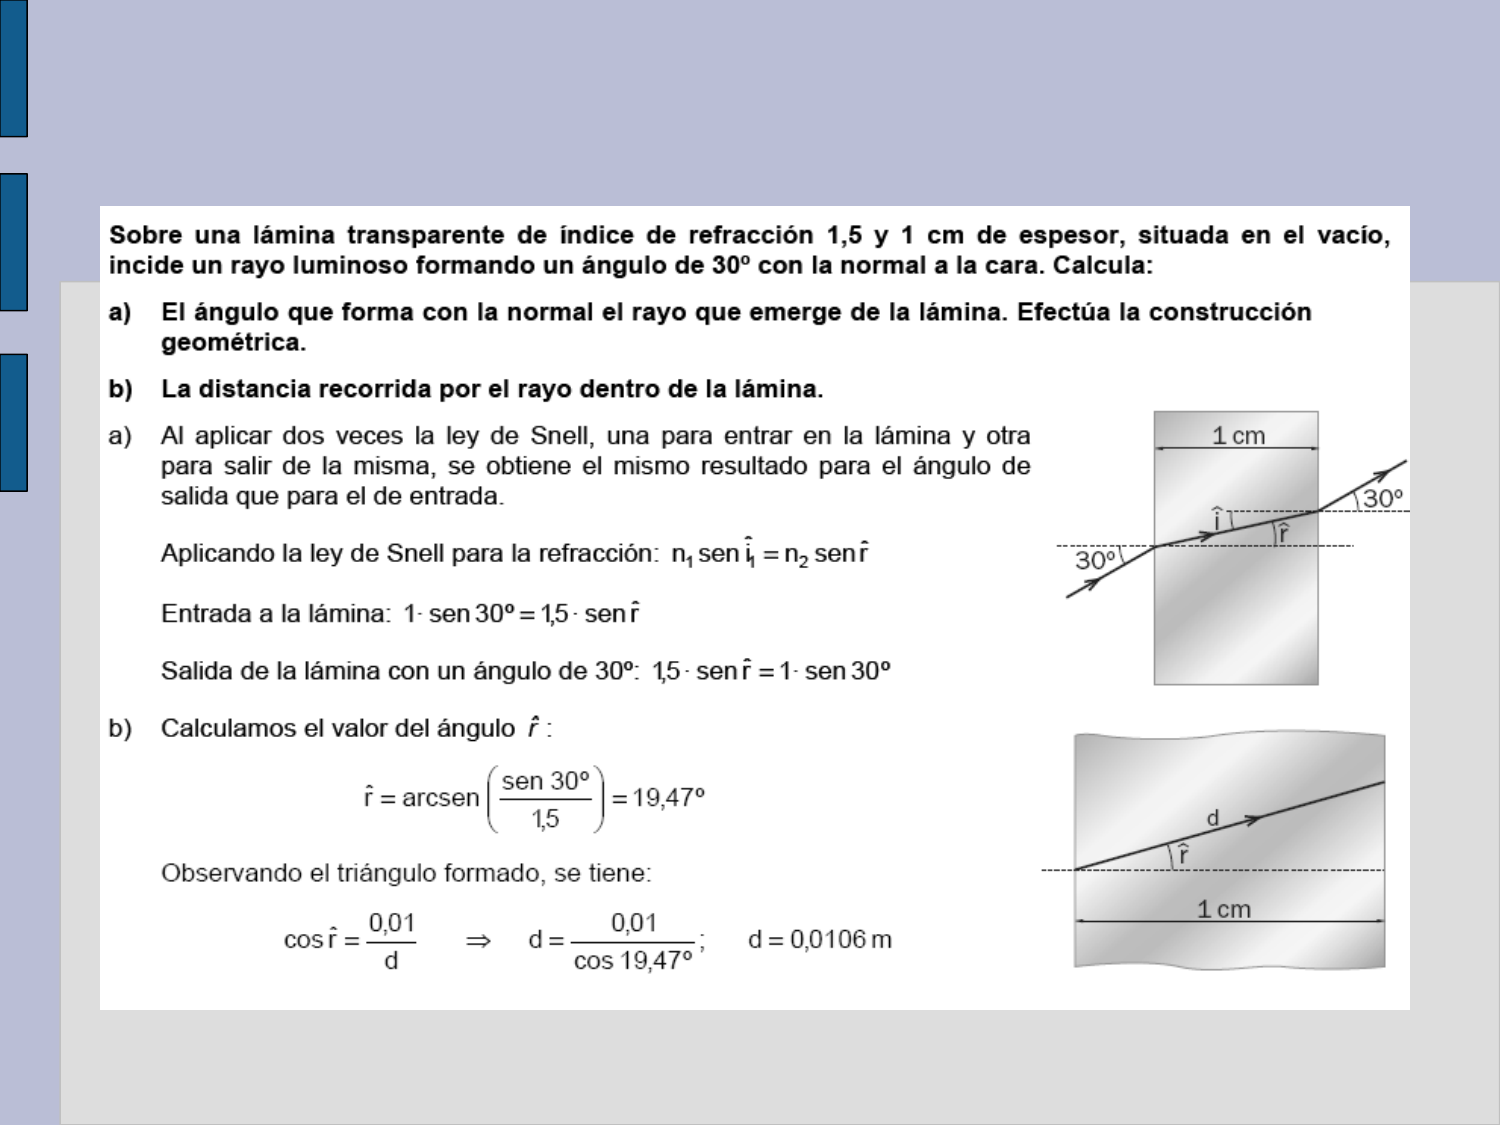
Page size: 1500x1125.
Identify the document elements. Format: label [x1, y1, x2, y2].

picture [100, 206, 1410, 1010]
